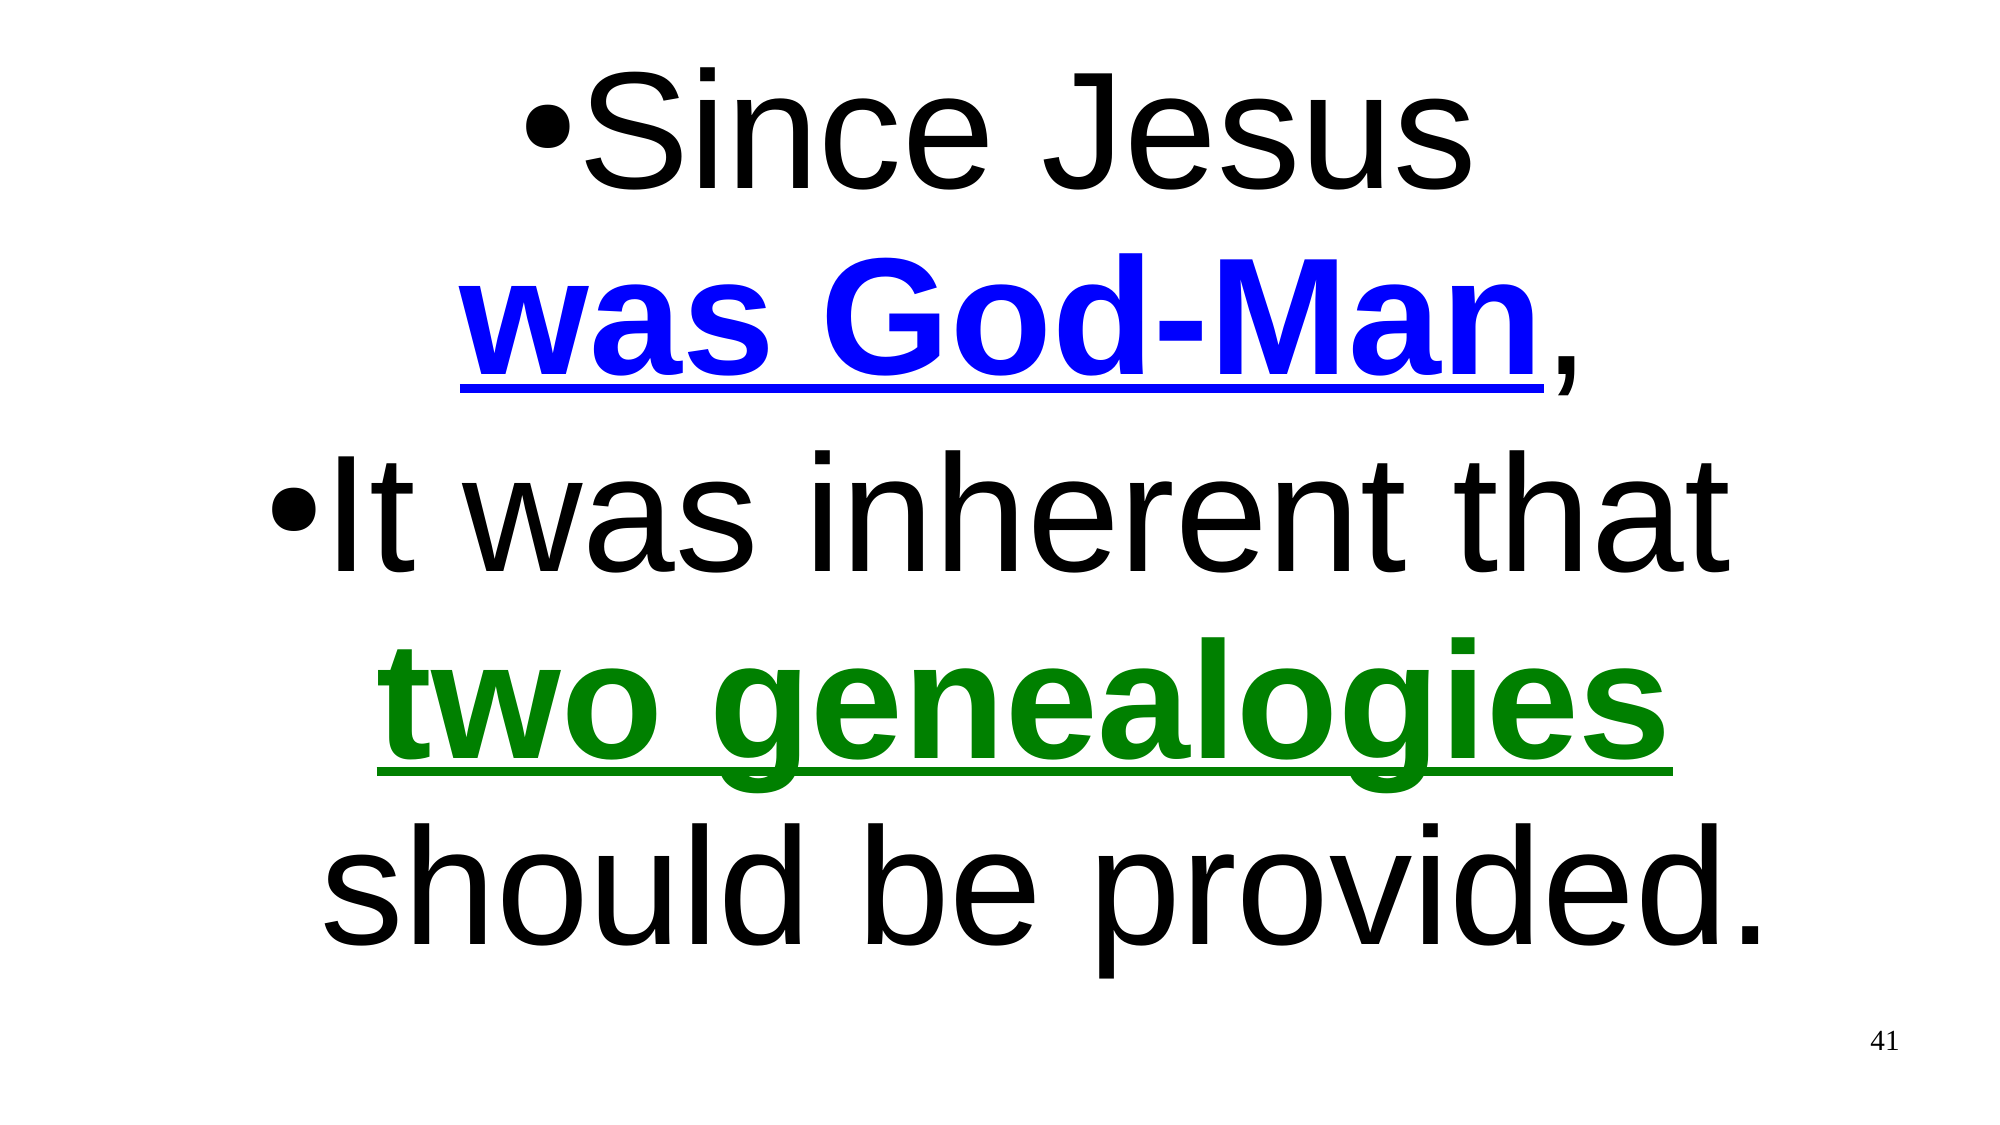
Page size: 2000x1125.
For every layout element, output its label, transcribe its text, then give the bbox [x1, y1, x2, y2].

list Since Jesus was God-Man, It was inherent that two genealogies should be provided. [37, 37, 1988, 1125]
